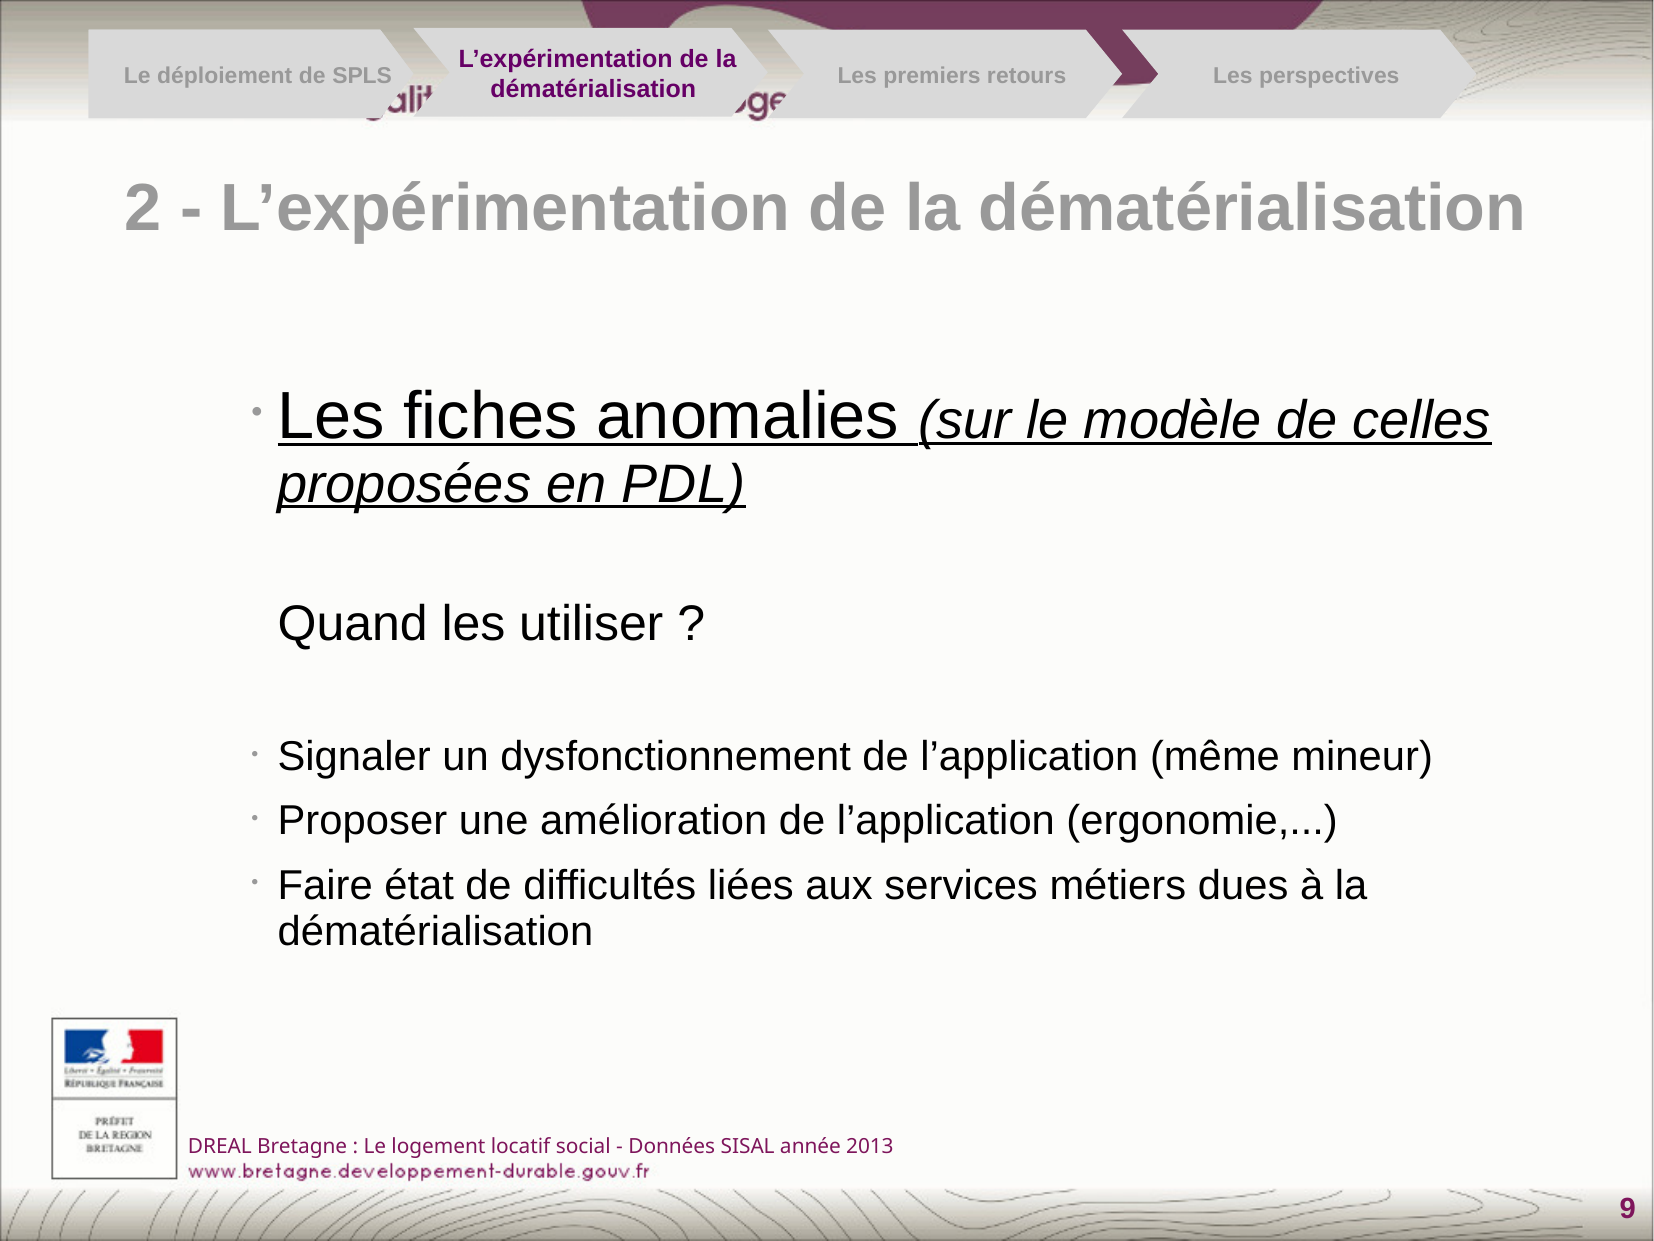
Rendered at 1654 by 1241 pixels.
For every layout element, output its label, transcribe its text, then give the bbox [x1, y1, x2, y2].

picture [0, 0, 1654, 1241]
text_box Le déploiement de SPLS [88, 29, 414, 119]
text_box L’expérimentation de la dématérialisation [413, 27, 768, 117]
list Les fiches anomalies (sur le modèle de celles proposées en PDL) Quand les utiliser ? Signaler un dysfonctionnement de l’application (même mineur) Proposer une amélioration de l’application (ergonomie,...) Faire état de difficultés liées aux services métiers dues à la dématérialisation [186, 378, 1516, 1098]
text_box Les premiers retours [767, 29, 1123, 119]
text_box Les perspectives [1122, 29, 1477, 119]
title 2 - L’expérimentation de la dématérialisation [91, 141, 1580, 349]
